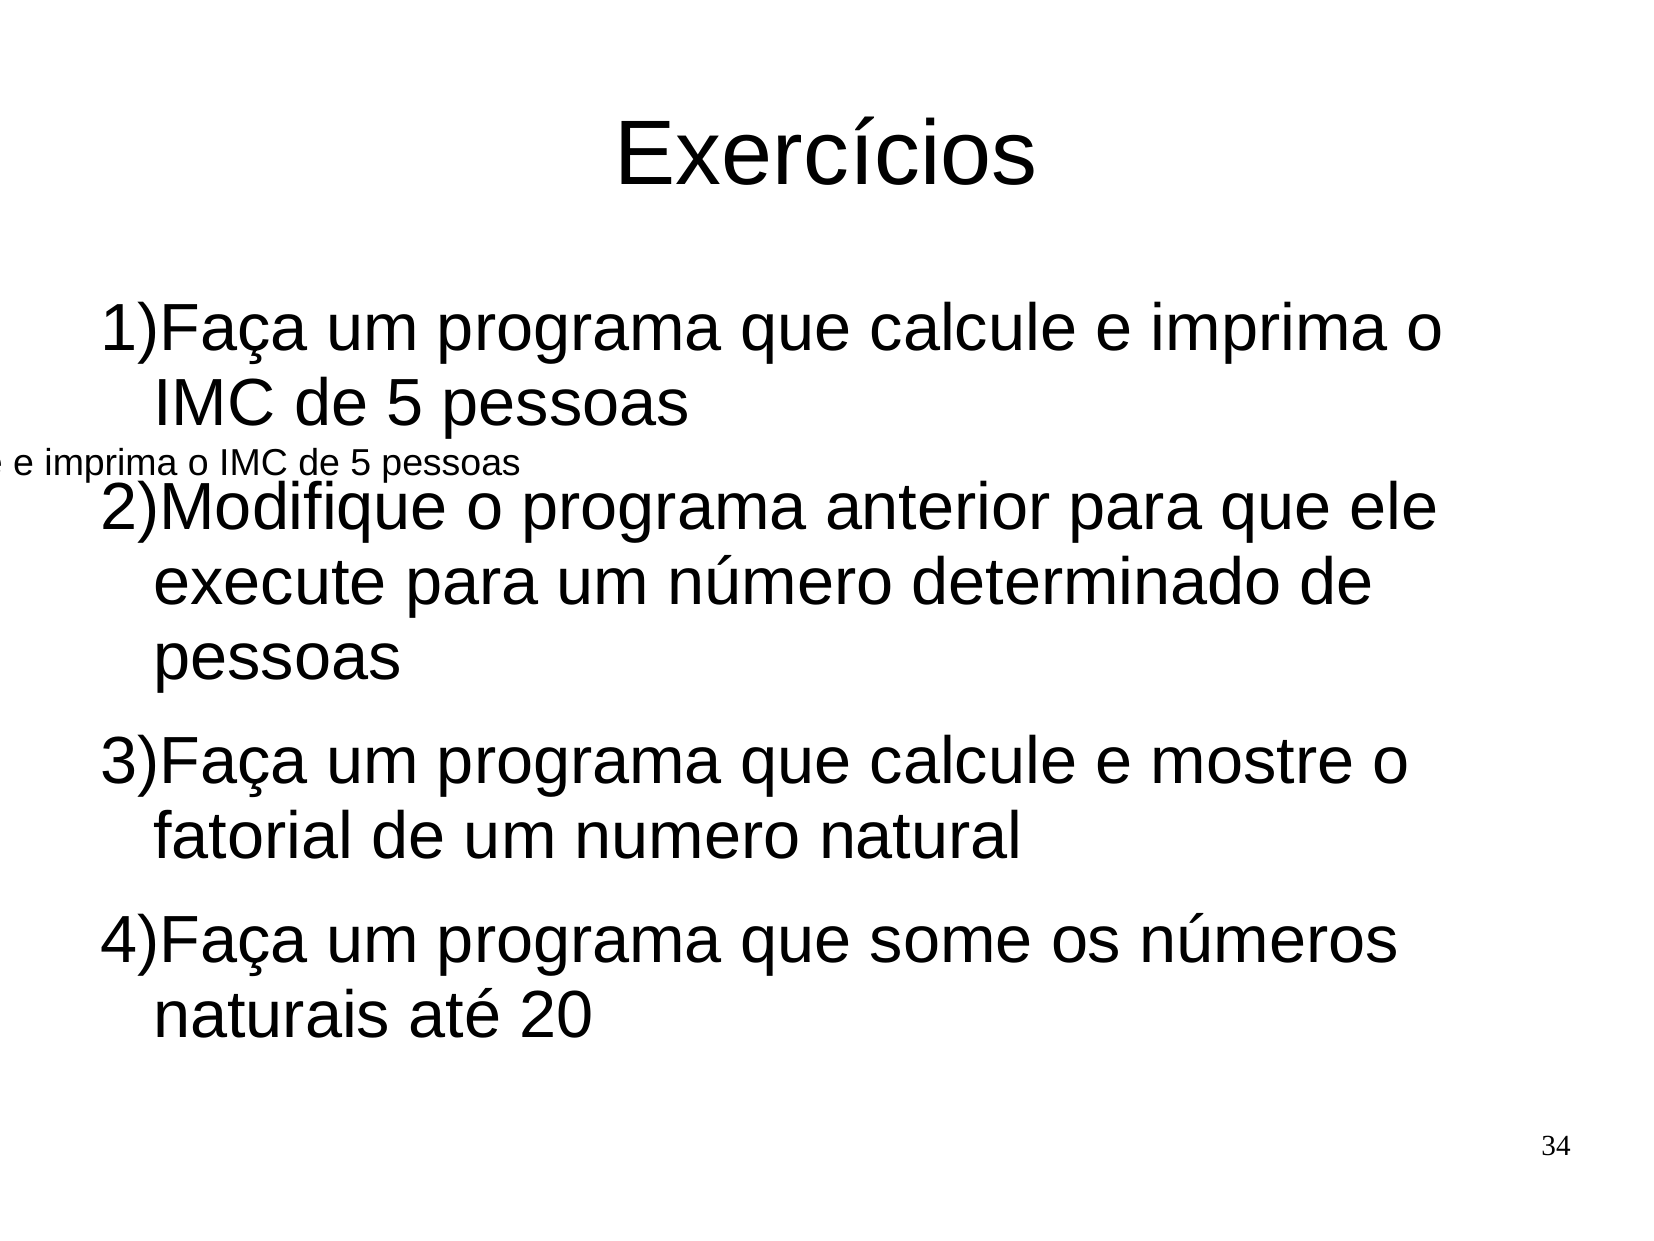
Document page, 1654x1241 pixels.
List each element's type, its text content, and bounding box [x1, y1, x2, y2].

text_box Faça um programa queule e imprima o IMC de 5 pessoas [0, 434, 614, 491]
list Faça um programa que calcule e imprima o IMC de 5 pessoas Modifique o programa anterior para que ele execute para um número determinado de pessoas Faça um programa que calcule e mostre o fatorial de um numero natural Faça um programa que some os números naturais até 20 [82, 290, 1571, 1134]
title Exercícios [82, 49, 1571, 257]
